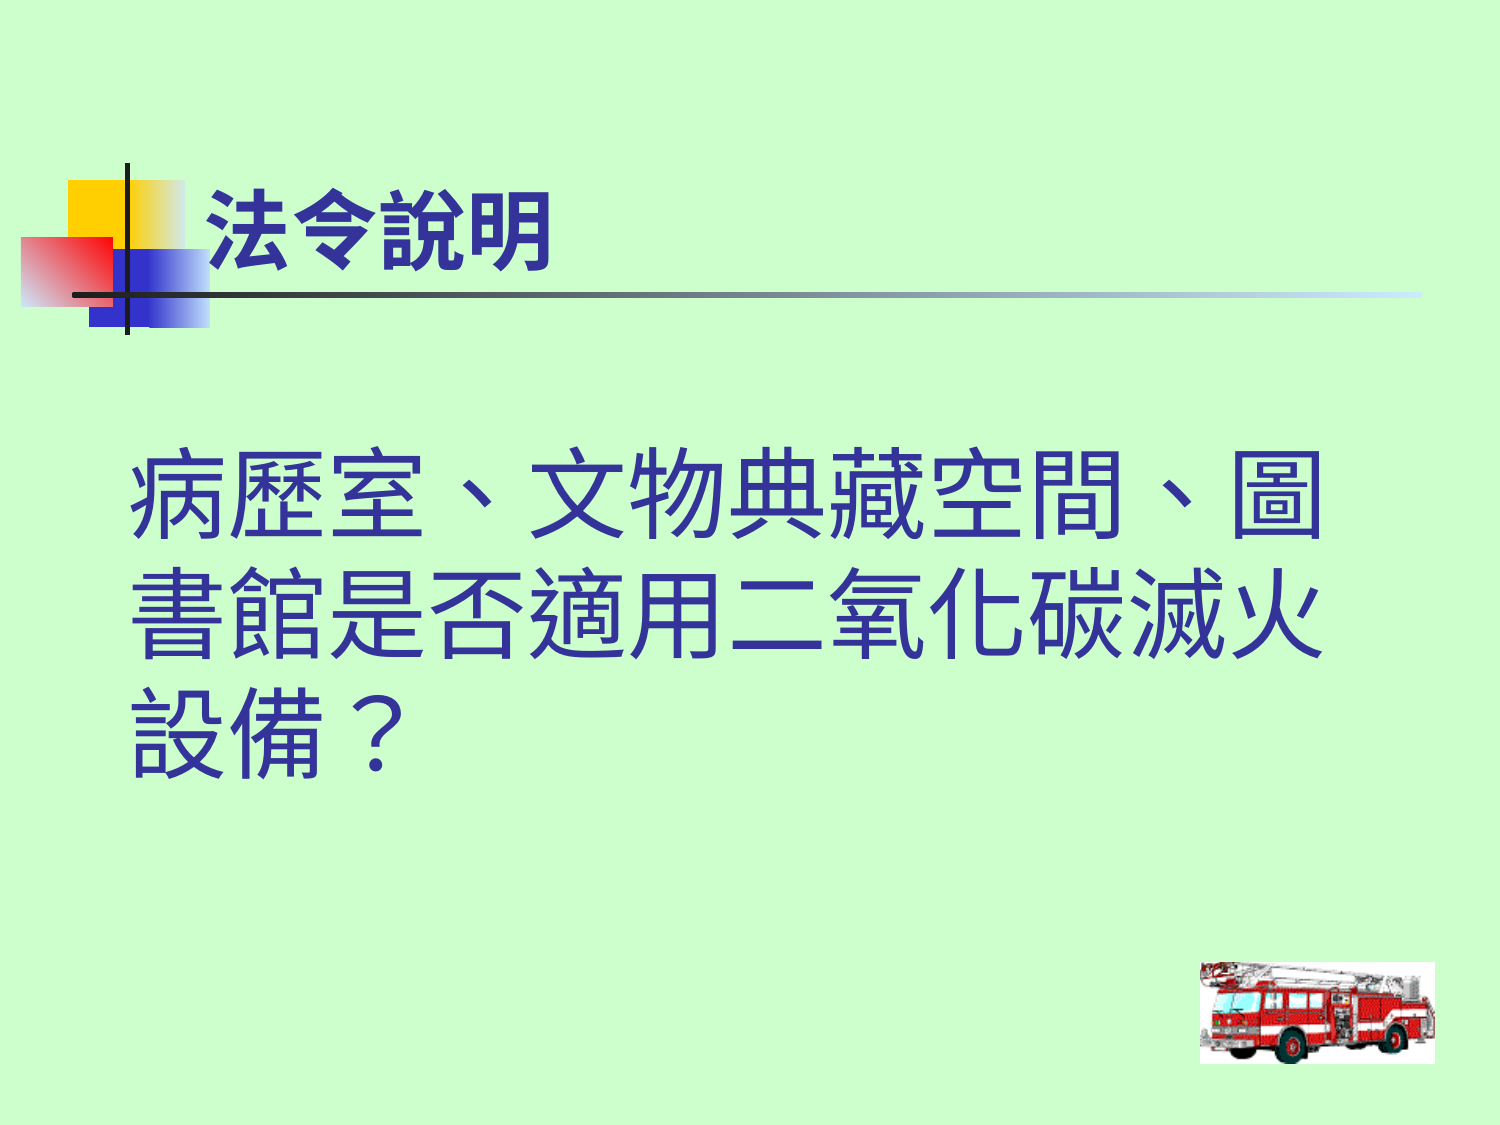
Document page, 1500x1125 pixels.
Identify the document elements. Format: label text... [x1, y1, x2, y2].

title 法令說明 [188, 101, 1468, 289]
text_box 病歷室、文物典藏空間、圖書館是否適用二氧化碳滅火設備？ [112, 424, 1388, 799]
picture [1200, 962, 1435, 1065]
